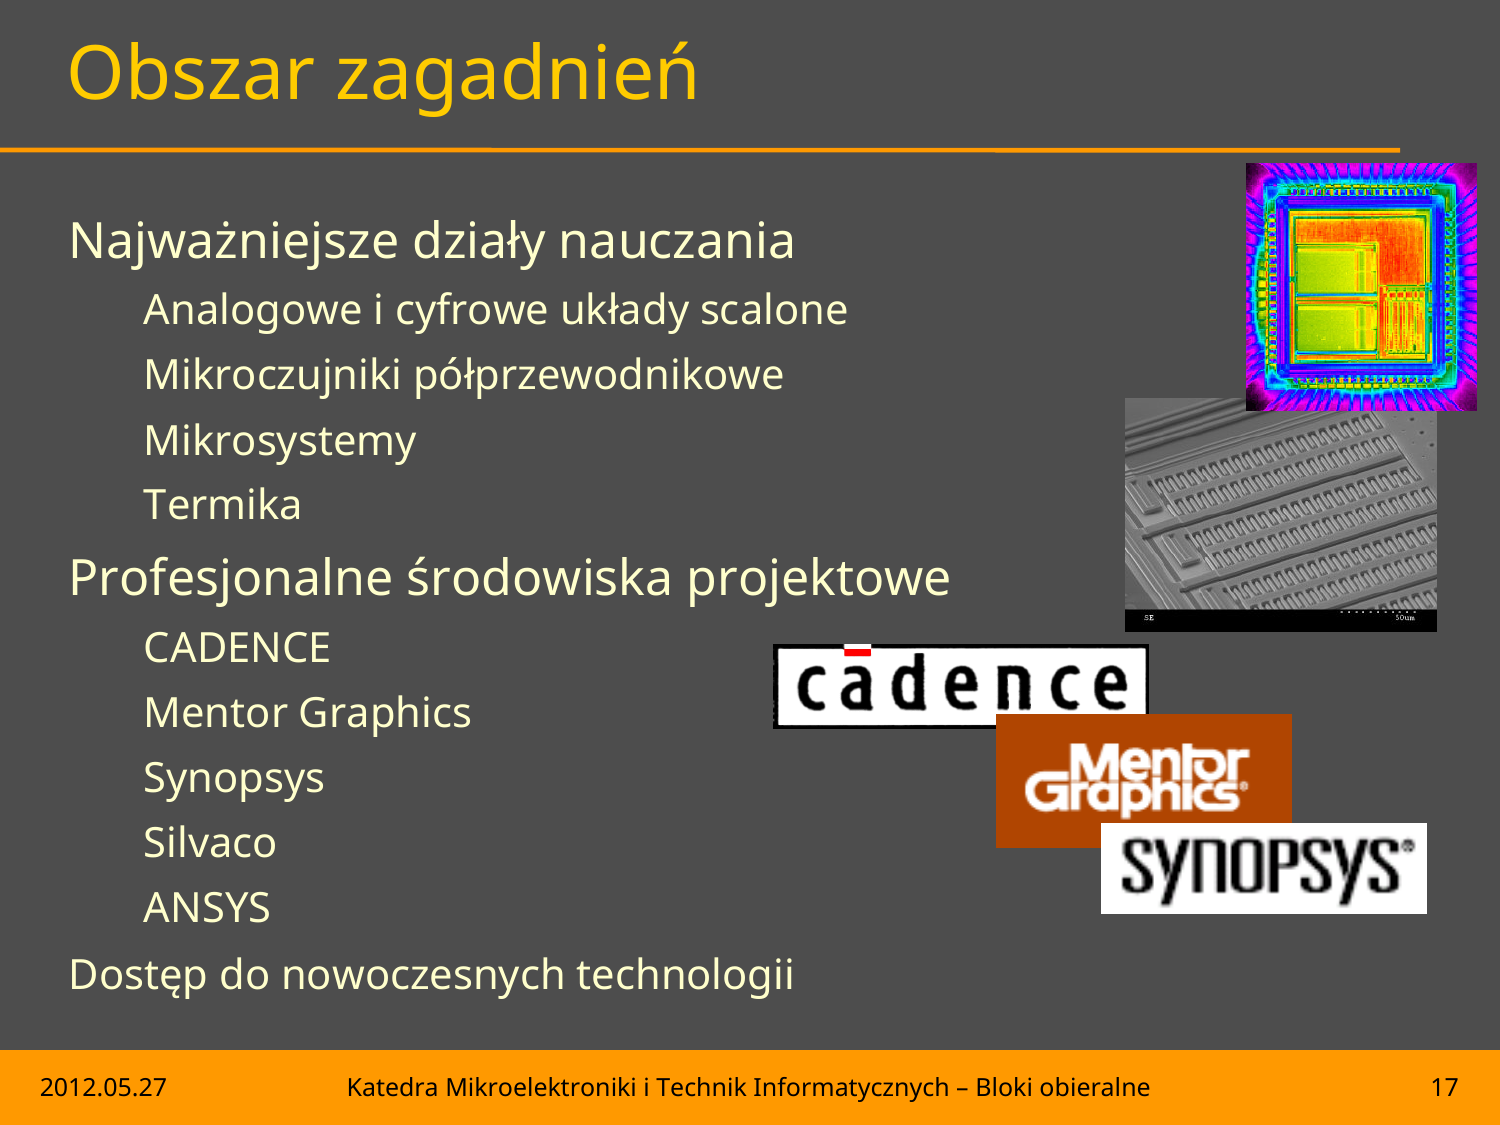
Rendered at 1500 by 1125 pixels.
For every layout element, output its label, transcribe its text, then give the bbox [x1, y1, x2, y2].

text_box Najważniejsze działy nauczania Analogowe i cyfrowe układy scalone Mikroczujniki półprzewodnikowe Mikrosystemy Termika Profesjonalne środowiska projektowe CADENCE Mentor Graphics Synopsys Silvaco ANSYS Dostęp do nowoczesnych technologii [53, 199, 1401, 1025]
picture [1246, 163, 1477, 633]
text_box Obszar zagadnień [52, 12, 1469, 127]
picture [773, 644, 1427, 915]
